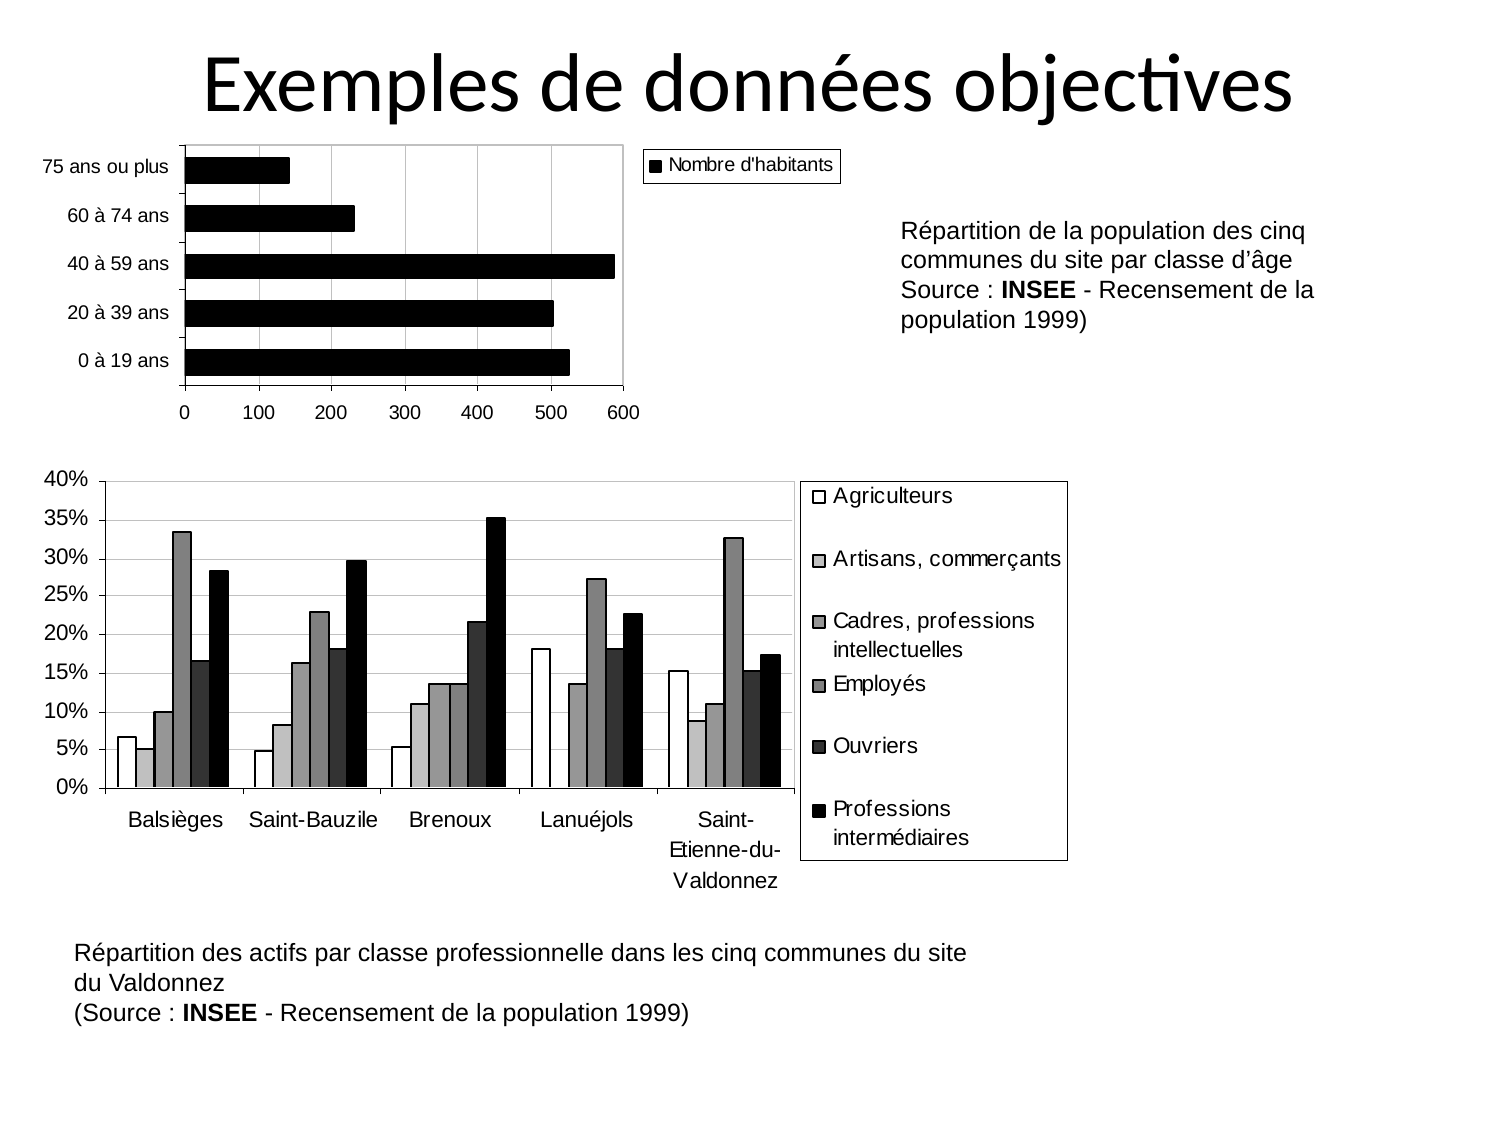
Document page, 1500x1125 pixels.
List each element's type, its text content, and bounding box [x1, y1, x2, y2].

text_box Répartition des actifs par classe professionnelle dans les cinq communes du site du Valdonnez (Source : INSEE - Recensement de la population 1999) [59, 929, 1004, 1004]
picture [29, 450, 1082, 916]
picture [29, 118, 857, 443]
text_box Exemples de données objectives [75, 21, 1423, 257]
text_box Répartition de la population des cinq communes du site par classe d’âge Source : INSEE - Recensement de la population 1999) [885, 257, 1389, 342]
